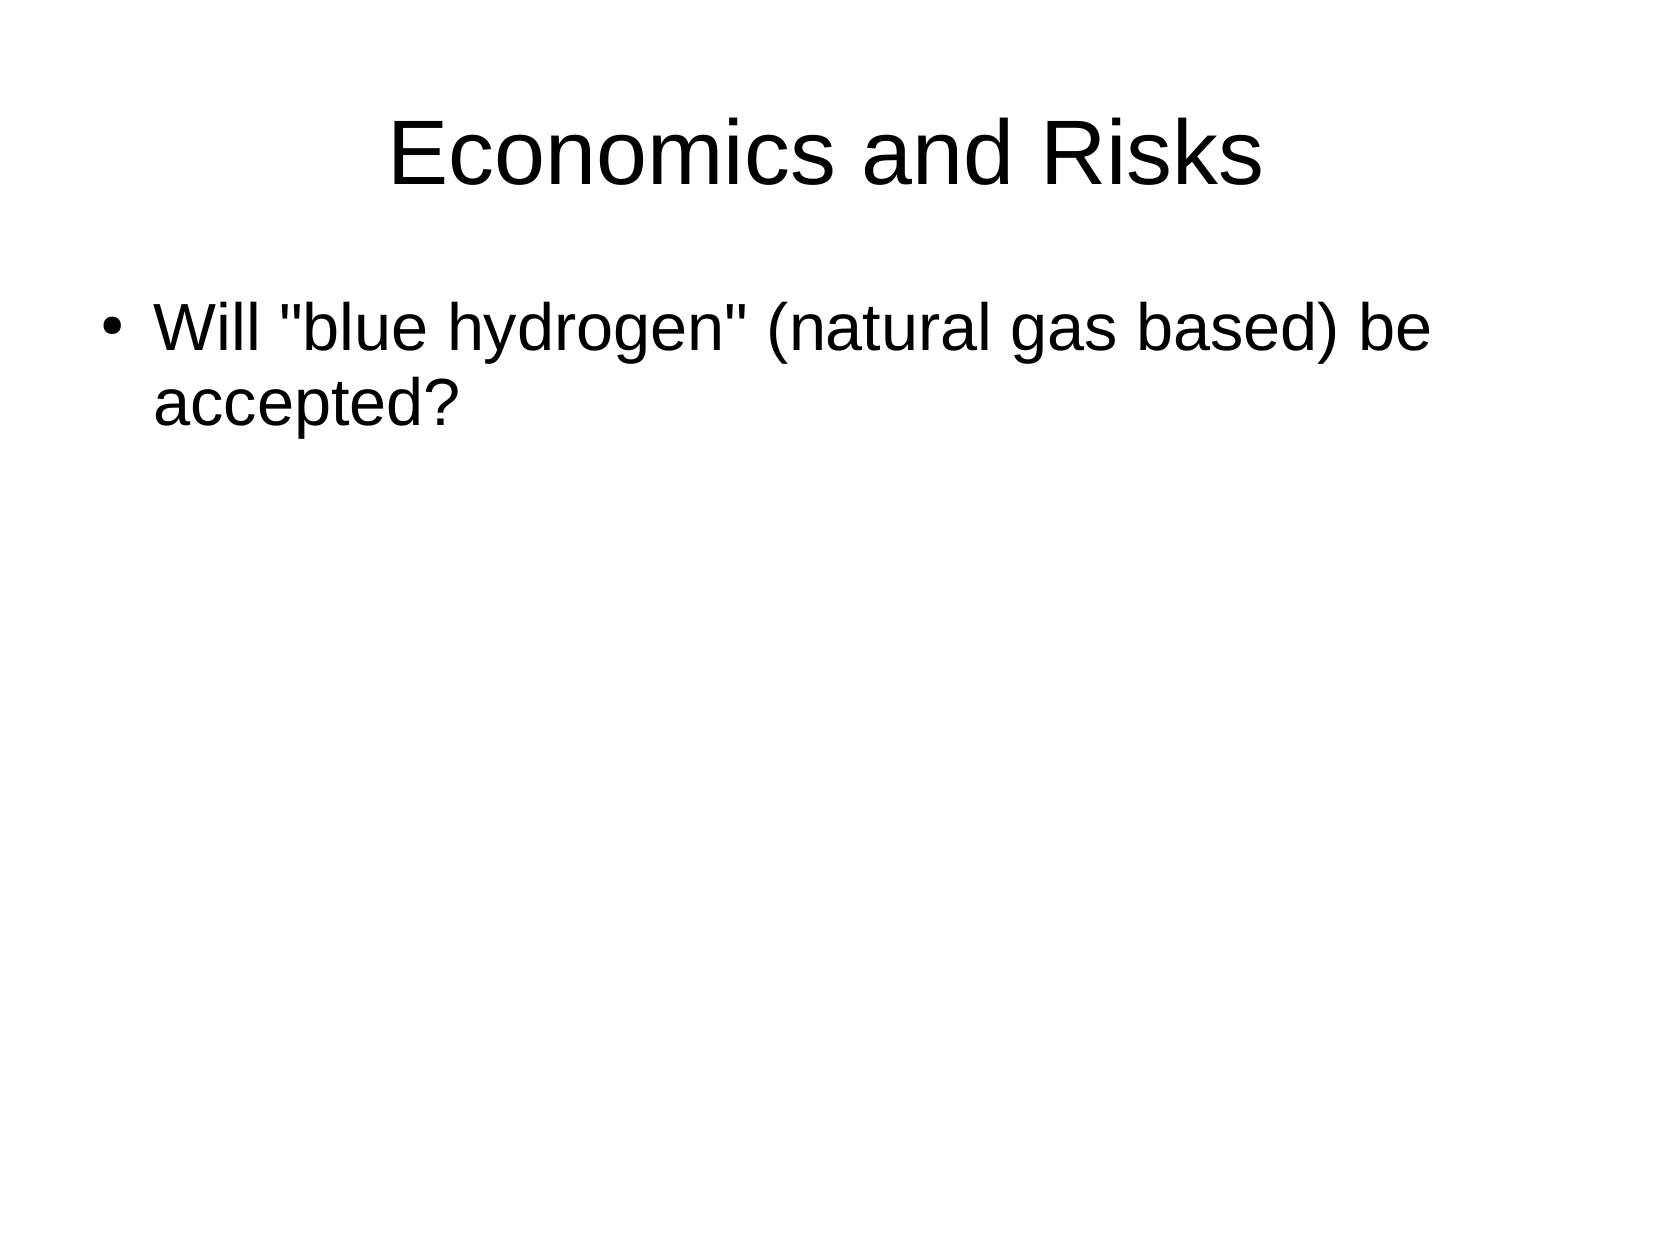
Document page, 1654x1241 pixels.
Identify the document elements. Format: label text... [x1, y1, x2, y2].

list Will "blue hydrogen" (natural gas based) be accepted? [82, 290, 1571, 1010]
title Economics and Risks [82, 49, 1571, 257]
